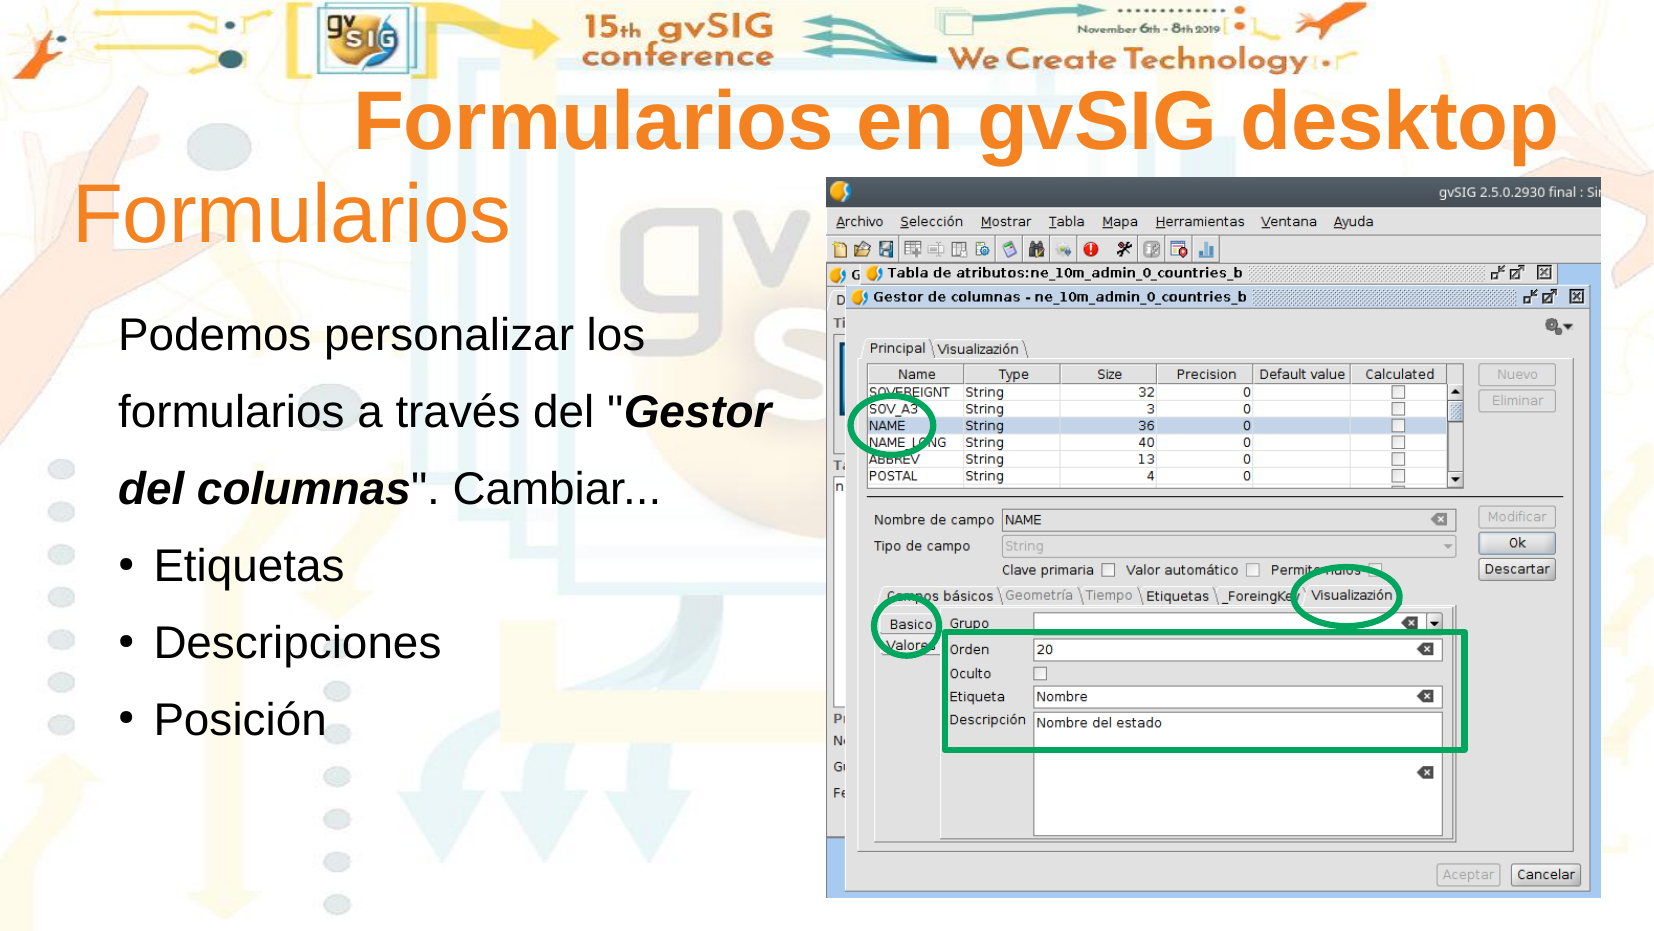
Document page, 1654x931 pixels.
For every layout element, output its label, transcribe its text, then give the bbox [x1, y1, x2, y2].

title Formularios [72, 167, 1561, 261]
title Formularios en gvSIG desktop [72, 73, 1561, 167]
picture [0, 0, 1654, 931]
text_box Podemos personalizar los formularios a través del "Gestor del columnas". Cambiar... Etiquetas Descripciones Posición [82, 283, 826, 886]
